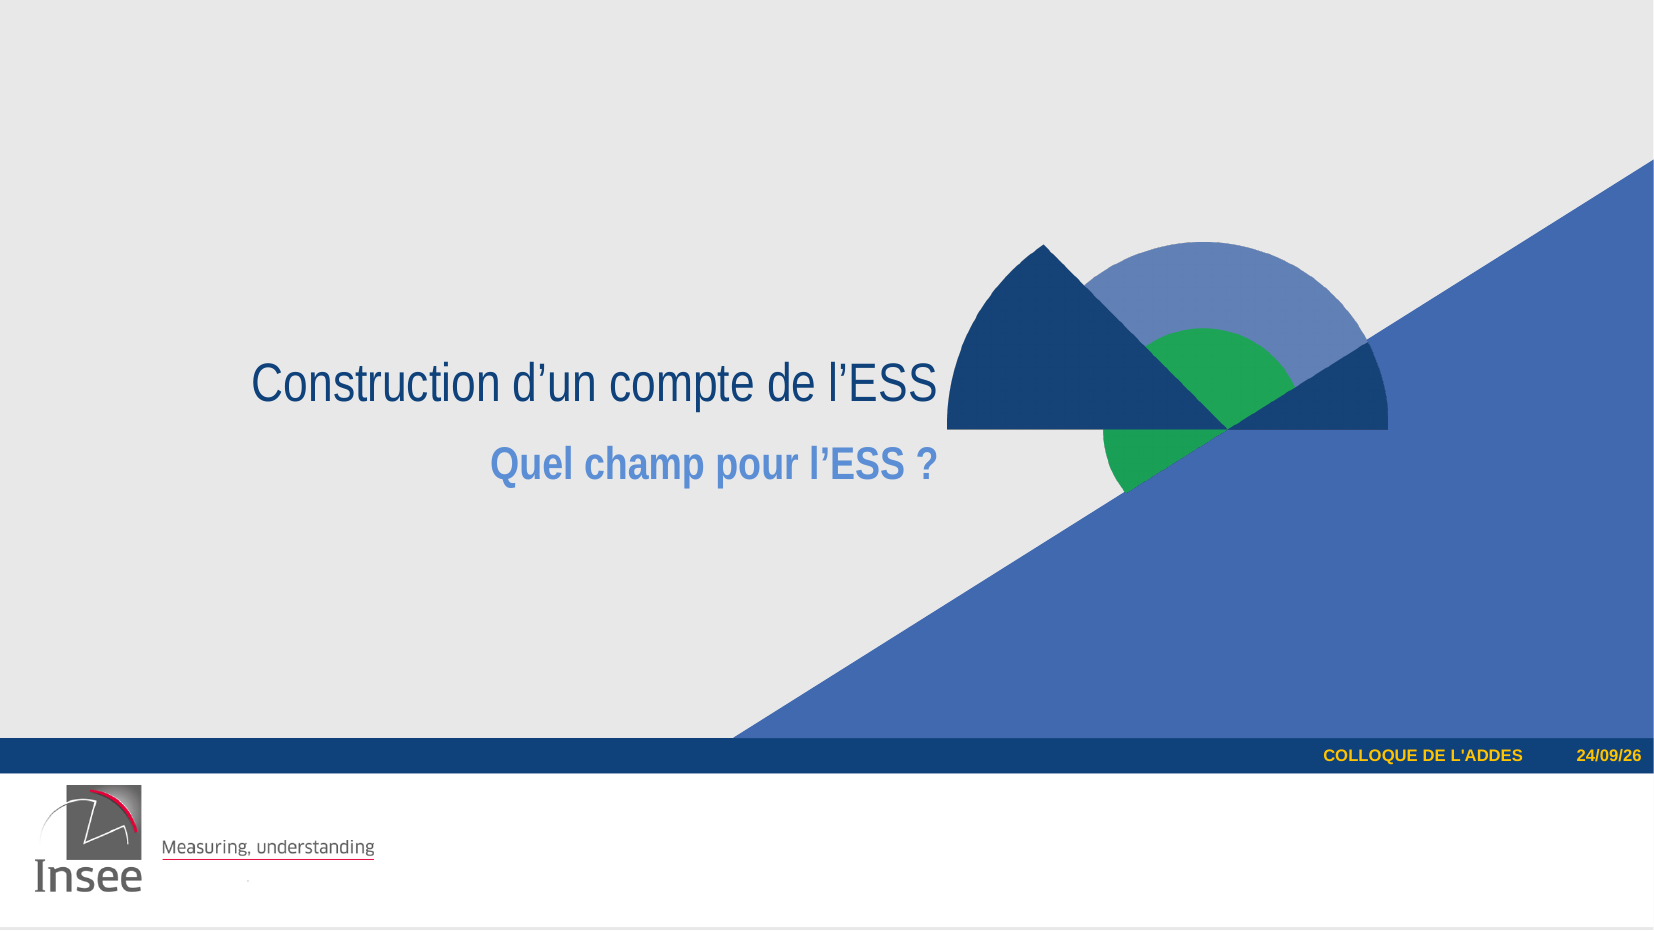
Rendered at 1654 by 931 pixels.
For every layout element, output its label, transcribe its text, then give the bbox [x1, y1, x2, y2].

title Construction d’un compte de l’ESS [230, 242, 939, 414]
subtitle Quel champ pour l’ESS ? [230, 437, 939, 615]
picture [947, 242, 1388, 493]
picture [35, 785, 374, 892]
